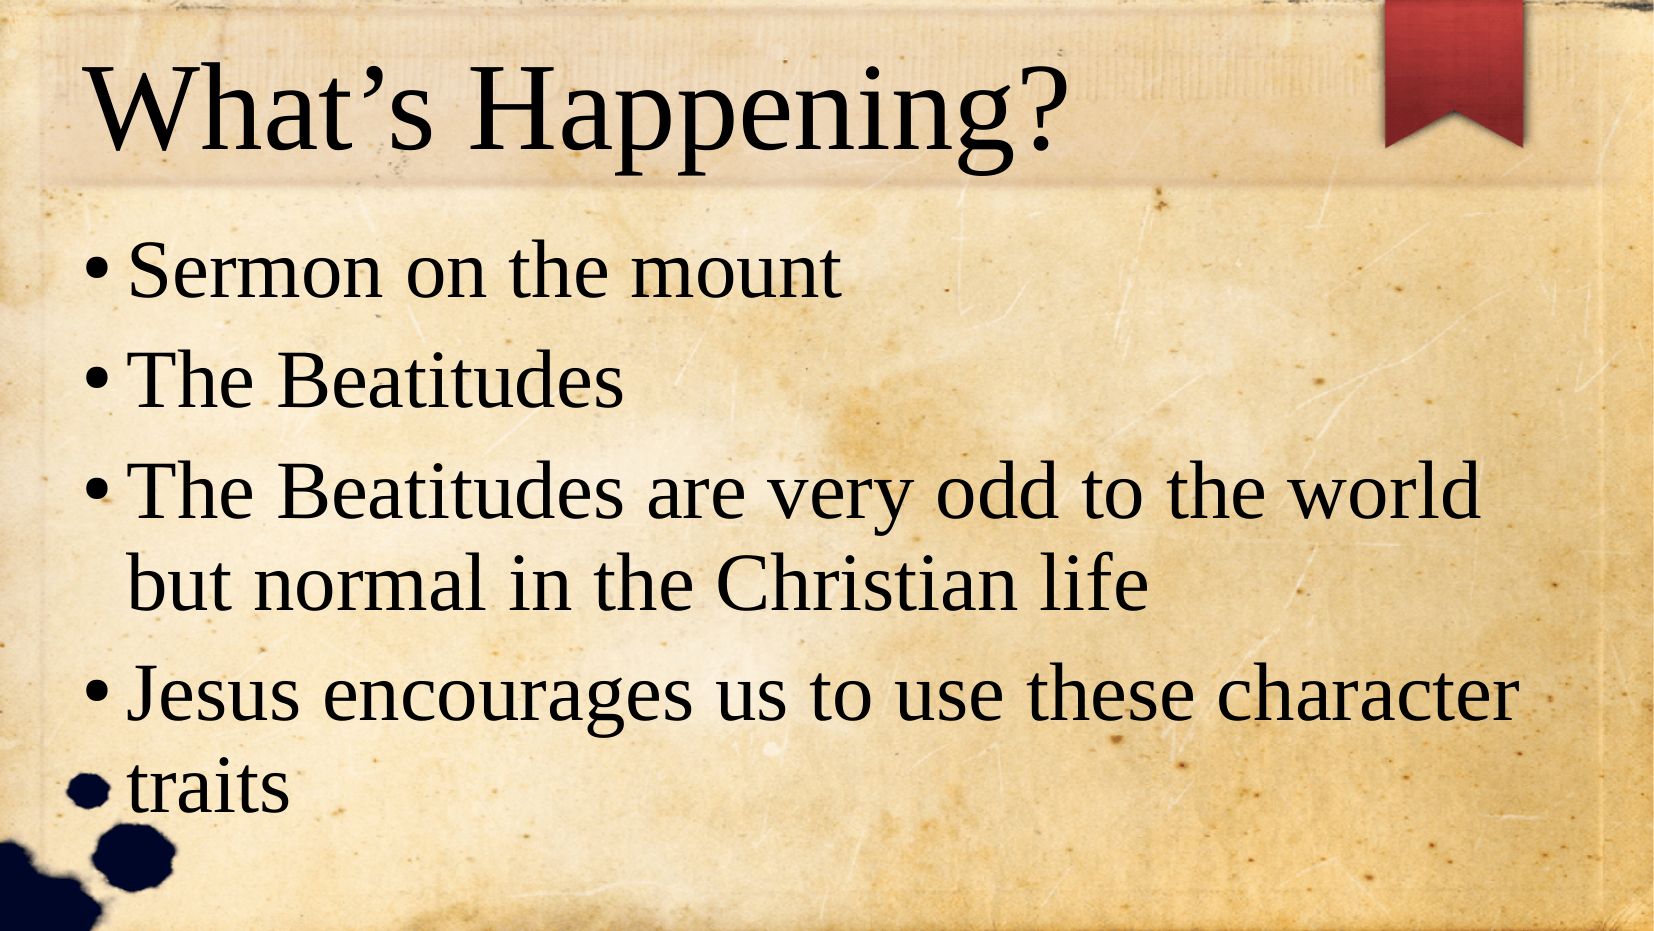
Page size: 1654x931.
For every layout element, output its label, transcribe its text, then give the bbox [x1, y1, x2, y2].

list Sermon on the mount The Beatitudes The Beatitudes are very odd to the world but normal in the Christian life Jesus encourages us to use these character traits [67, 223, 1606, 832]
picture [0, 0, 1654, 931]
title What’s Happening? [82, 37, 1347, 178]
